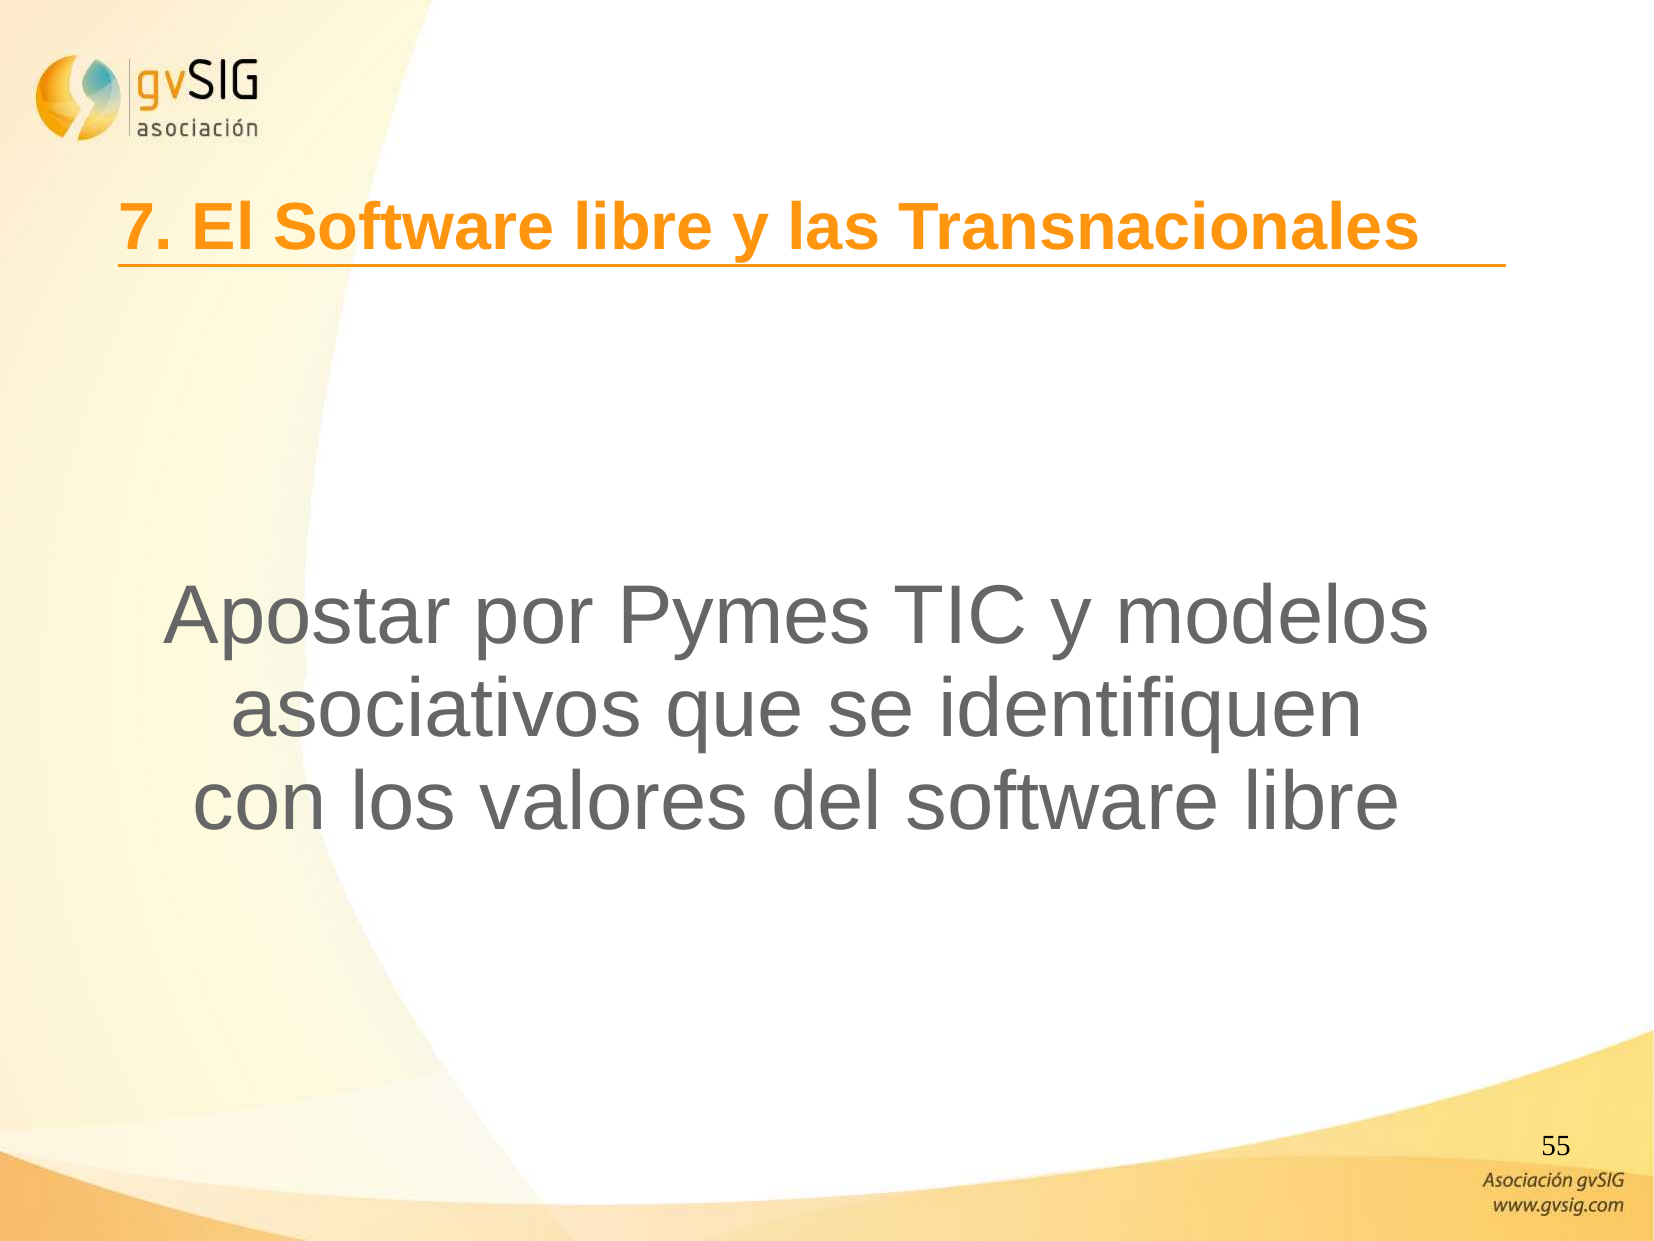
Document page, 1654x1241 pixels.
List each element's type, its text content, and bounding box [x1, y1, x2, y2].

text_box Apostar por Pymes TIC y modelos asociativos que se identifiquen con los valores del software libre [147, 561, 1447, 897]
picture [0, 0, 1654, 1241]
title 7. El Software libre y las Transnacionales [118, 177, 1607, 276]
